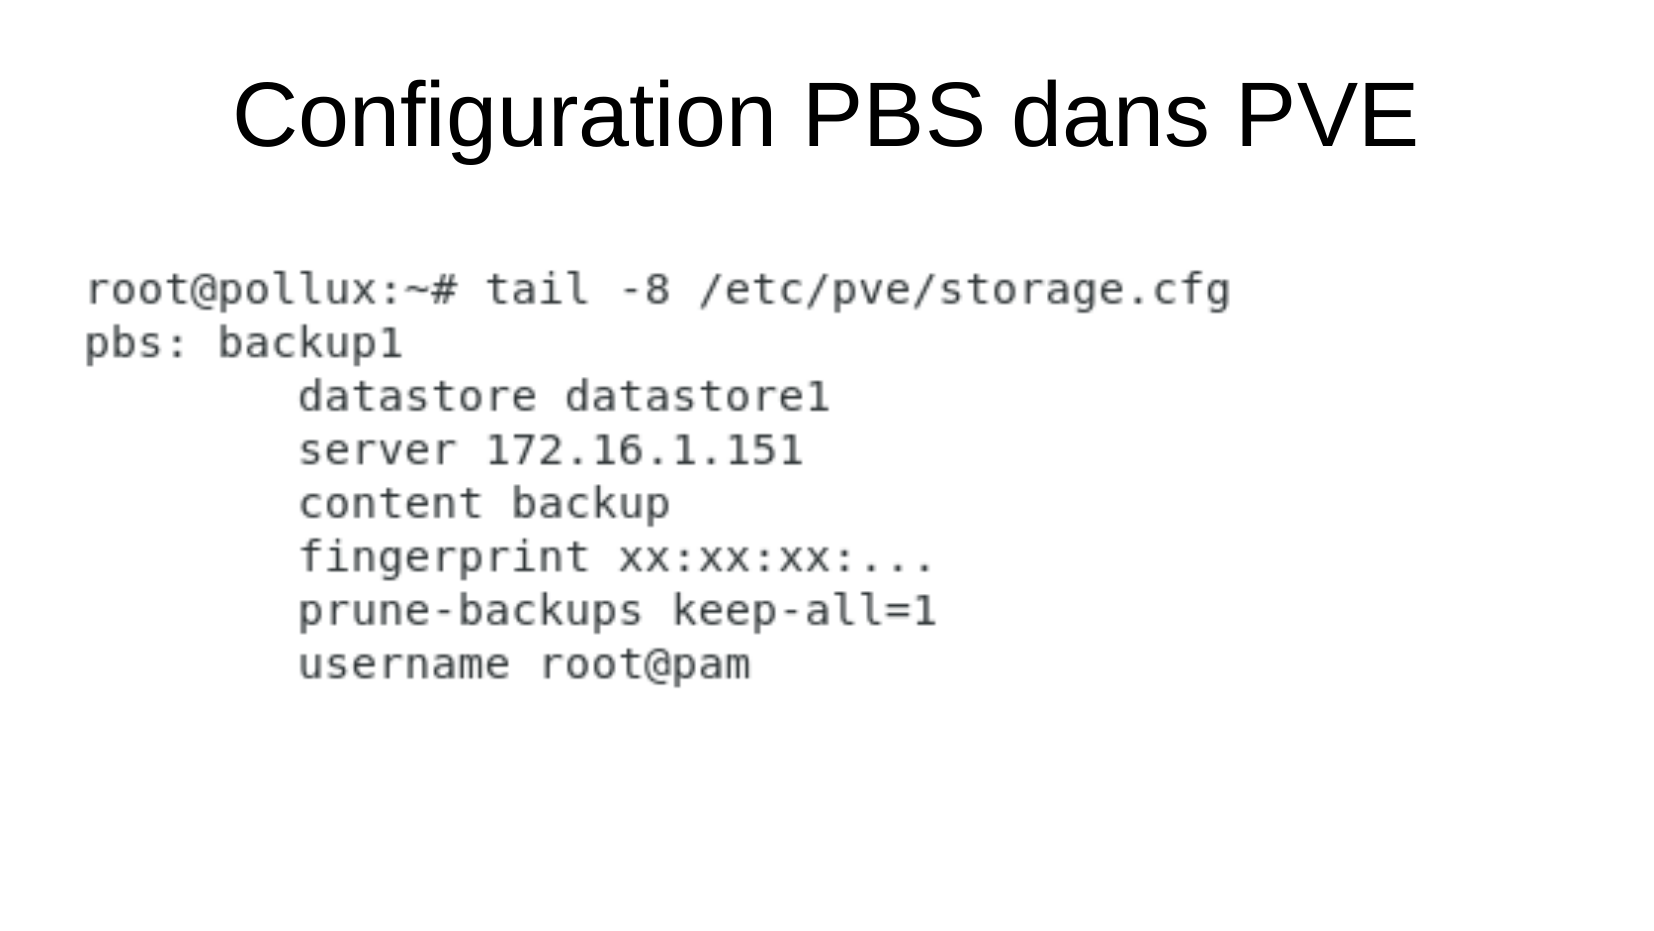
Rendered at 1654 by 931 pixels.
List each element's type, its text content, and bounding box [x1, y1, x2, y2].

title Configuration PBS dans PVE [82, 37, 1571, 193]
picture [82, 263, 1571, 712]
